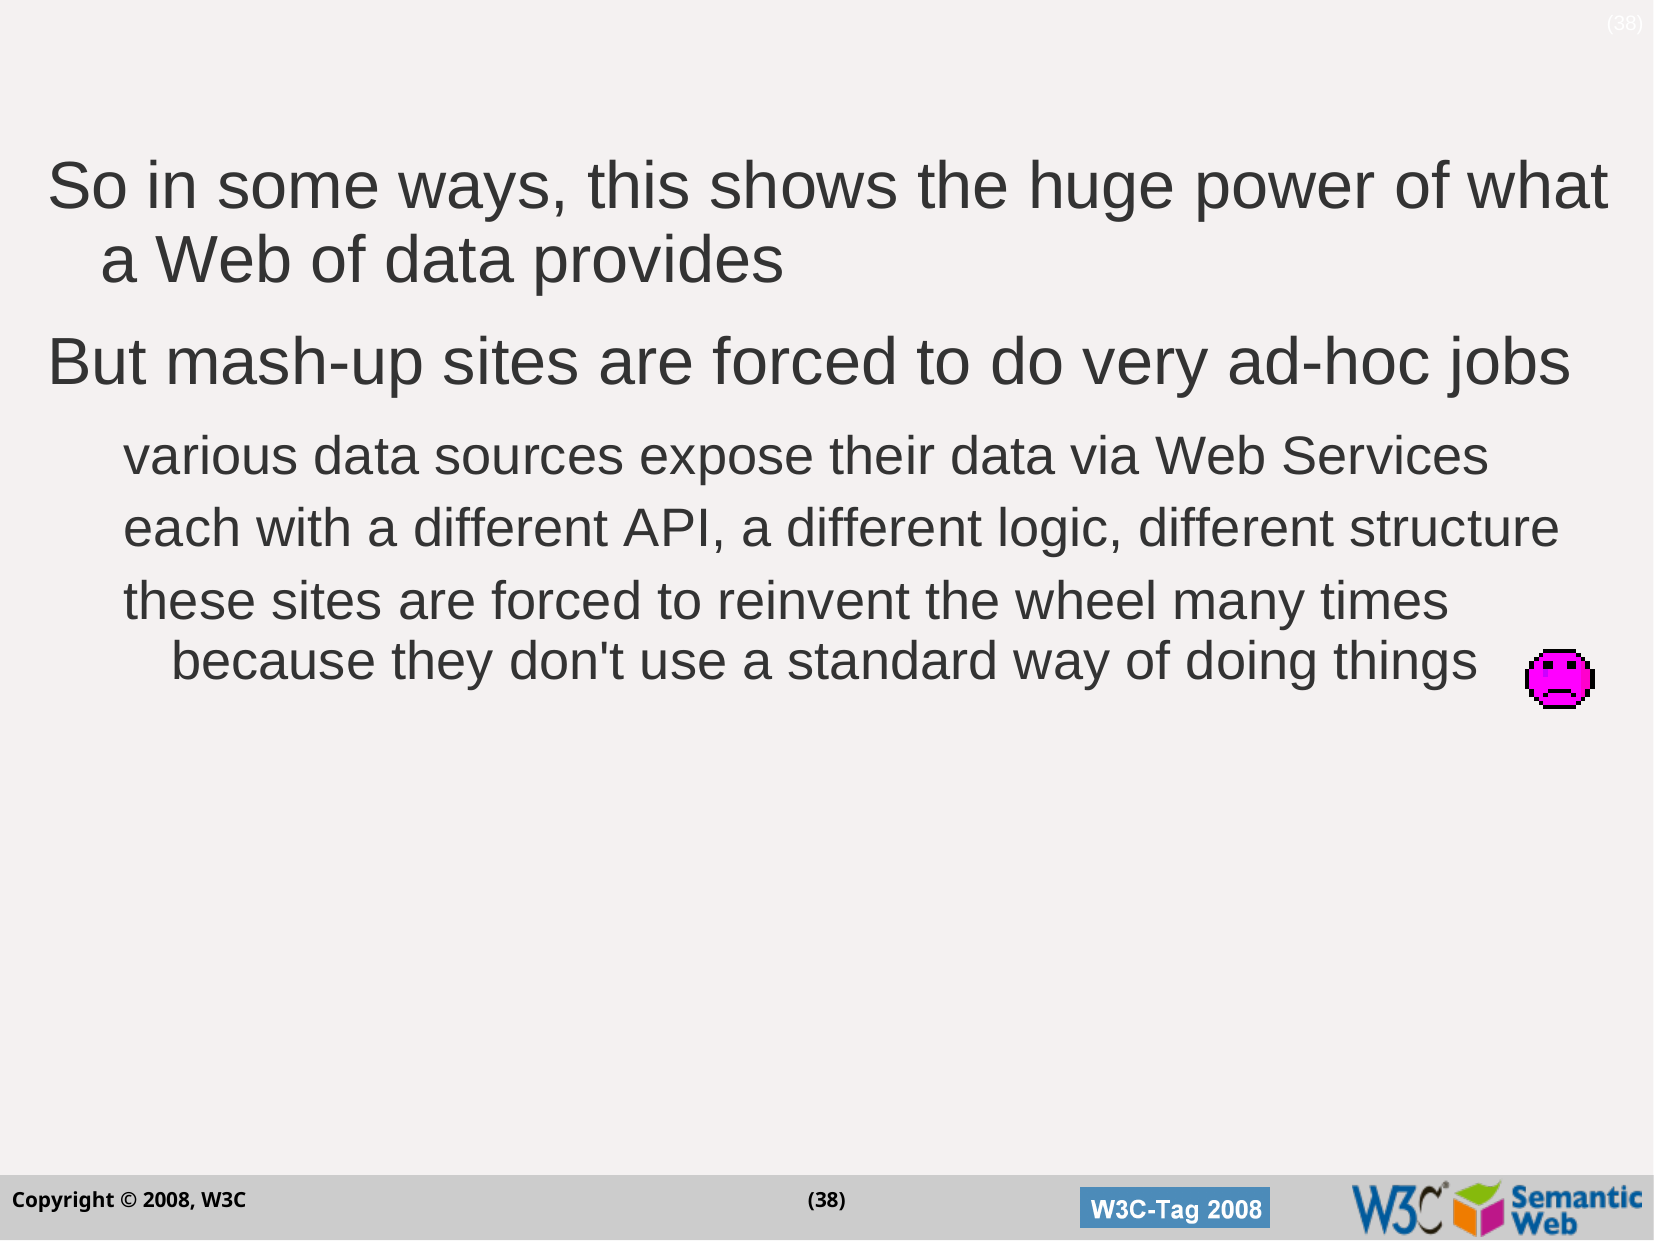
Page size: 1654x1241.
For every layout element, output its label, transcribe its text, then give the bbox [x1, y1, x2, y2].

picture [1525, 649, 1595, 709]
picture [1080, 1187, 1270, 1228]
picture [1352, 1178, 1642, 1237]
list So in some ways, this shows the huge power of what a Web of data provides But mash-up sites are forced to do very ad-hoc jobs various data sources expose their data via Web Services each with a different API, a different logic, different structure these sites are forced to reinvent the wheel many times because they don't use a standard way of doing things [29, 147, 1624, 1134]
